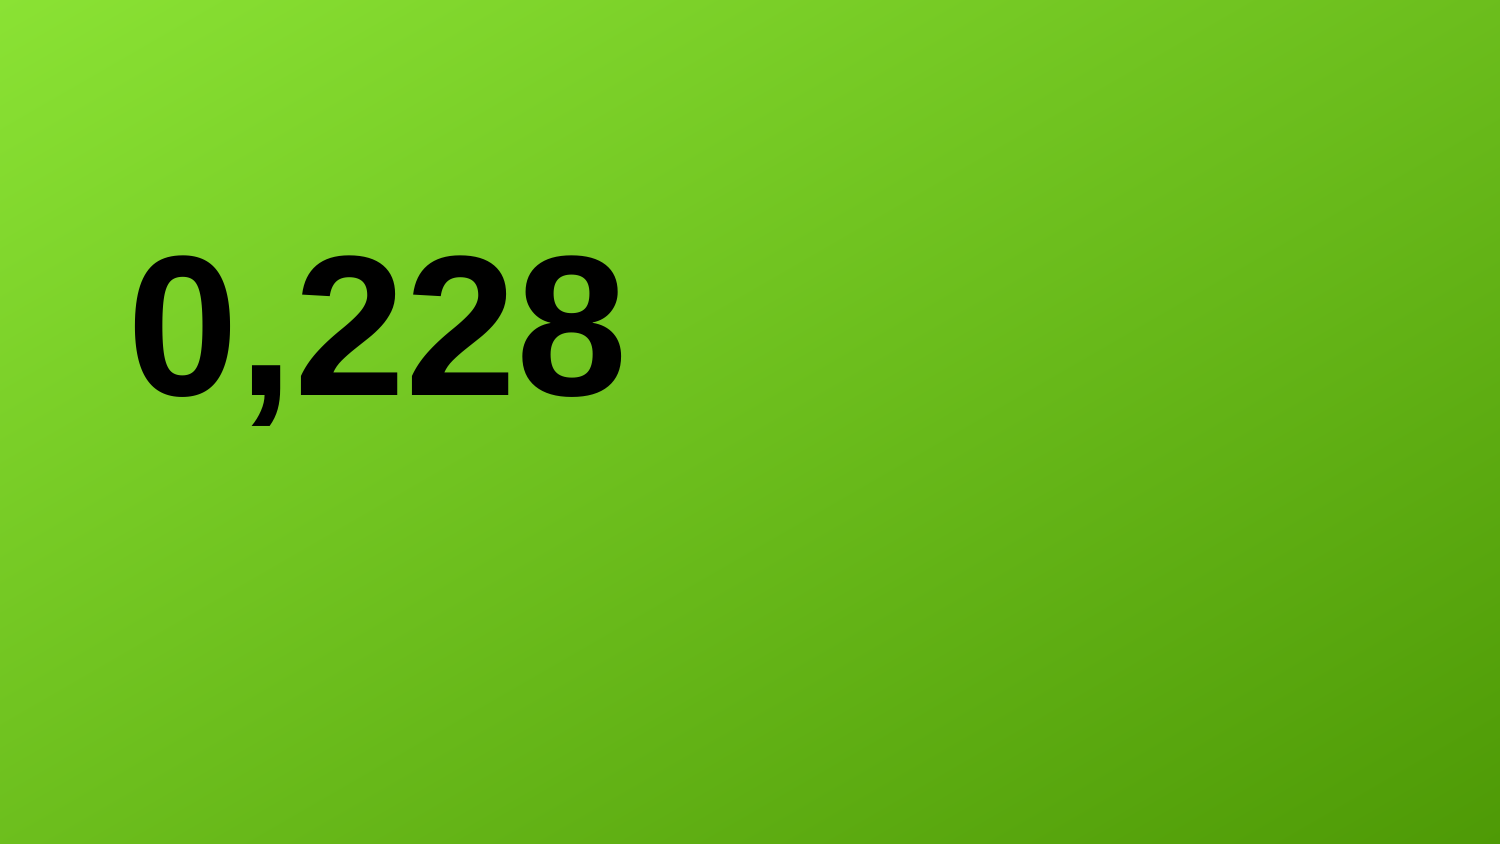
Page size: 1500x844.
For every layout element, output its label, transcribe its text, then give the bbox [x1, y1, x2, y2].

title 0,228 [112, 259, 1388, 451]
